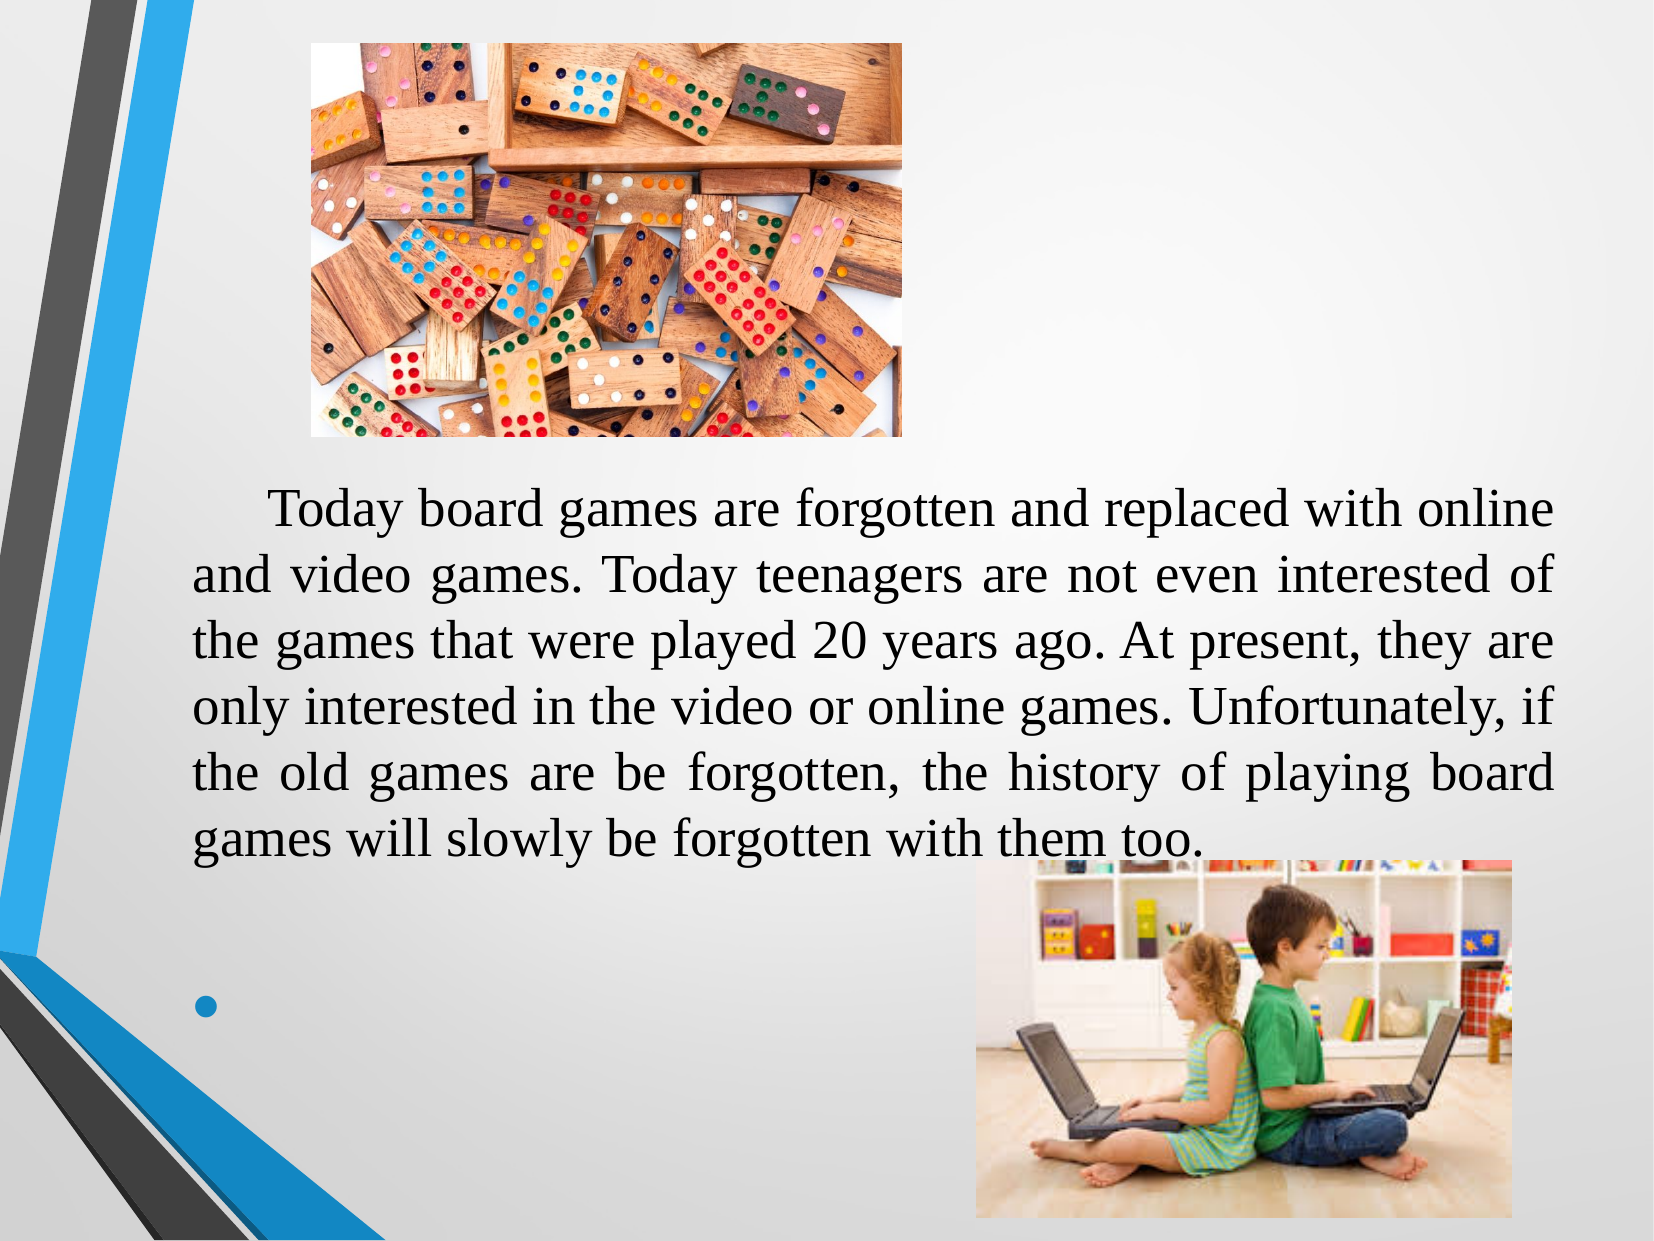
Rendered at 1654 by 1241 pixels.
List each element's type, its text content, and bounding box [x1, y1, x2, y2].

picture [311, 44, 902, 436]
list Today board games are forgotten and replaced with online and video games. Today teenagers are not even interested of the games that were played 20 years ago. At present, they are only interested in the video or online games. Unfortunately, if the old games are be forgotten, the history of playing board games will slowly be forgotten with them too. [177, 436, 1571, 1085]
picture [976, 860, 1512, 1218]
